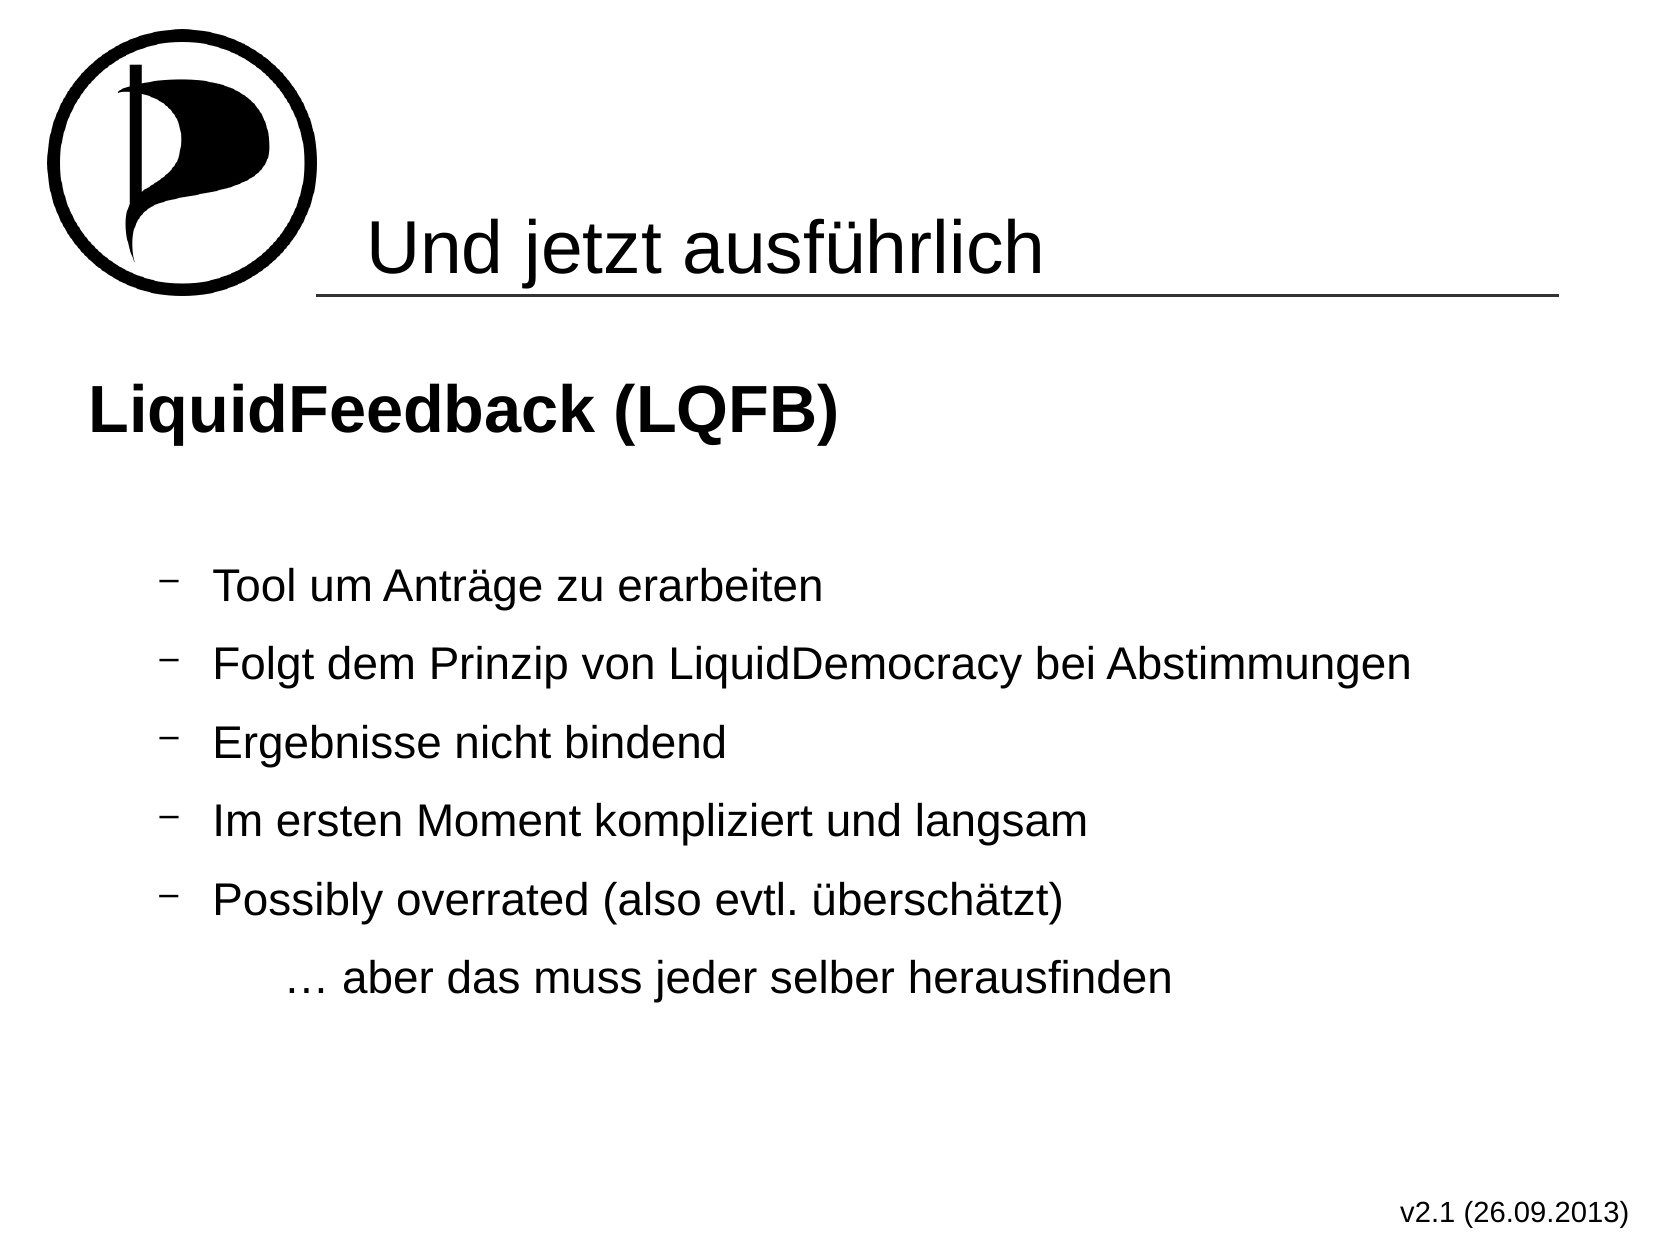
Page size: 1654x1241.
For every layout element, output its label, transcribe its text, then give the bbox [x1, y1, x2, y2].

list LiquidFeedback (LQFB) Tool um Anträge zu erarbeiten Folgt dem Prinzip von LiquidDemocracy bei Abstimmungen Ergebnisse nicht bindend Im ersten Moment kompliziert und langsam Possibly overrated (also evtl. überschätzt) … aber das muss jeder selber herausfinden [70, 366, 1550, 1086]
picture [47, 29, 317, 296]
text_box Und jetzt ausführlich [366, 198, 1571, 289]
list v2.1 (26.09.2013) [1358, 1192, 1654, 1241]
